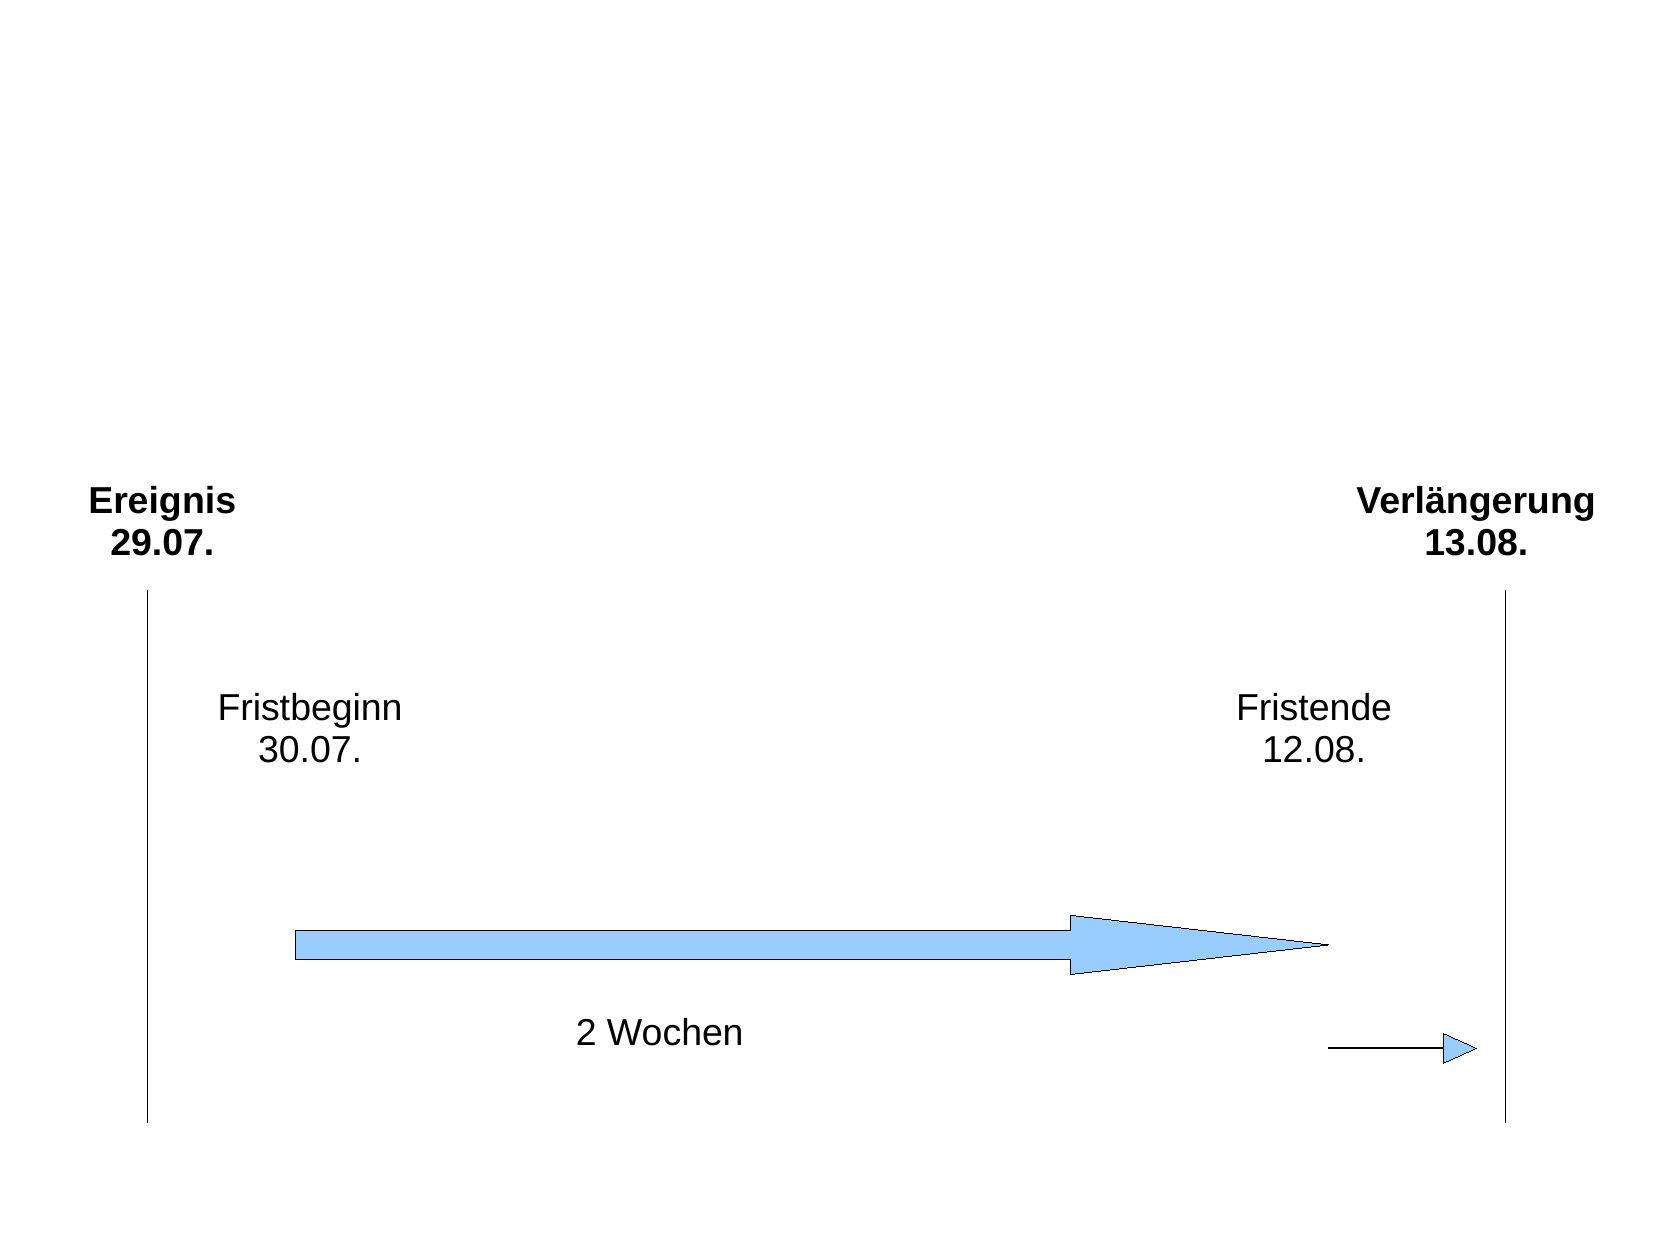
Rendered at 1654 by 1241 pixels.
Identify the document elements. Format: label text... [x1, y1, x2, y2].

text_box [295, 915, 1329, 975]
text_box 2 Wochen [561, 1003, 827, 1061]
text_box Verlängerung 13.08. [1328, 472, 1625, 574]
text_box Ereignis 29.07. [59, 472, 266, 574]
text_box Fristende 12.08. [1181, 679, 1447, 844]
text_box [1328, 1033, 1477, 1064]
text_box Fristbeginn 30.07. [177, 679, 443, 844]
